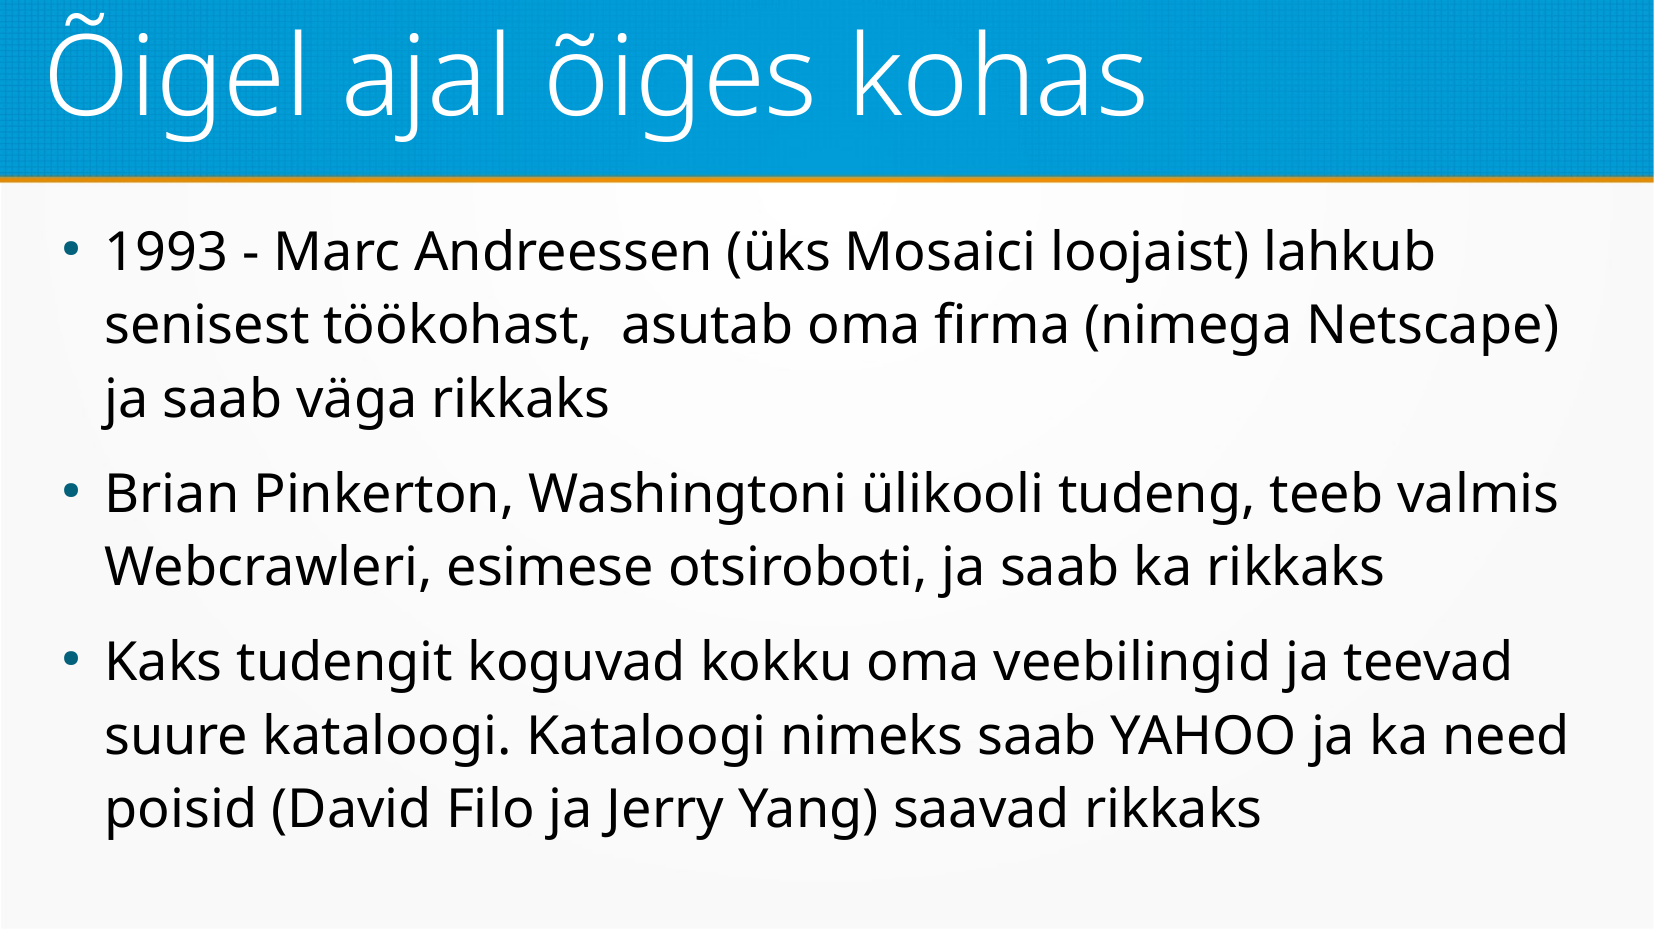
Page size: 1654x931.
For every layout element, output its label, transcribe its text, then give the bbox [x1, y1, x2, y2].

title Õigel ajal õiges kohas [43, 0, 1619, 149]
list 1993 - Marc Andreessen (üks Mosaici loojaist) lahkub senisest töökohast, asutab oma firma (nimega Netscape) ja saab väga rikkaks Brian Pinkerton, Washingtoni ülikooli tudeng, teeb valmis Webcrawleri, esimese otsiroboti, ja saab ka rikkaks Kaks tudengit koguvad kokku oma veebilingid ja teevad suure kataloogi. Kataloogi nimeks saab YAHOO ja ka need poisid (David Filo ja Jerry Yang) saavad rikkaks [47, 212, 1607, 902]
picture [0, 175, 1654, 931]
